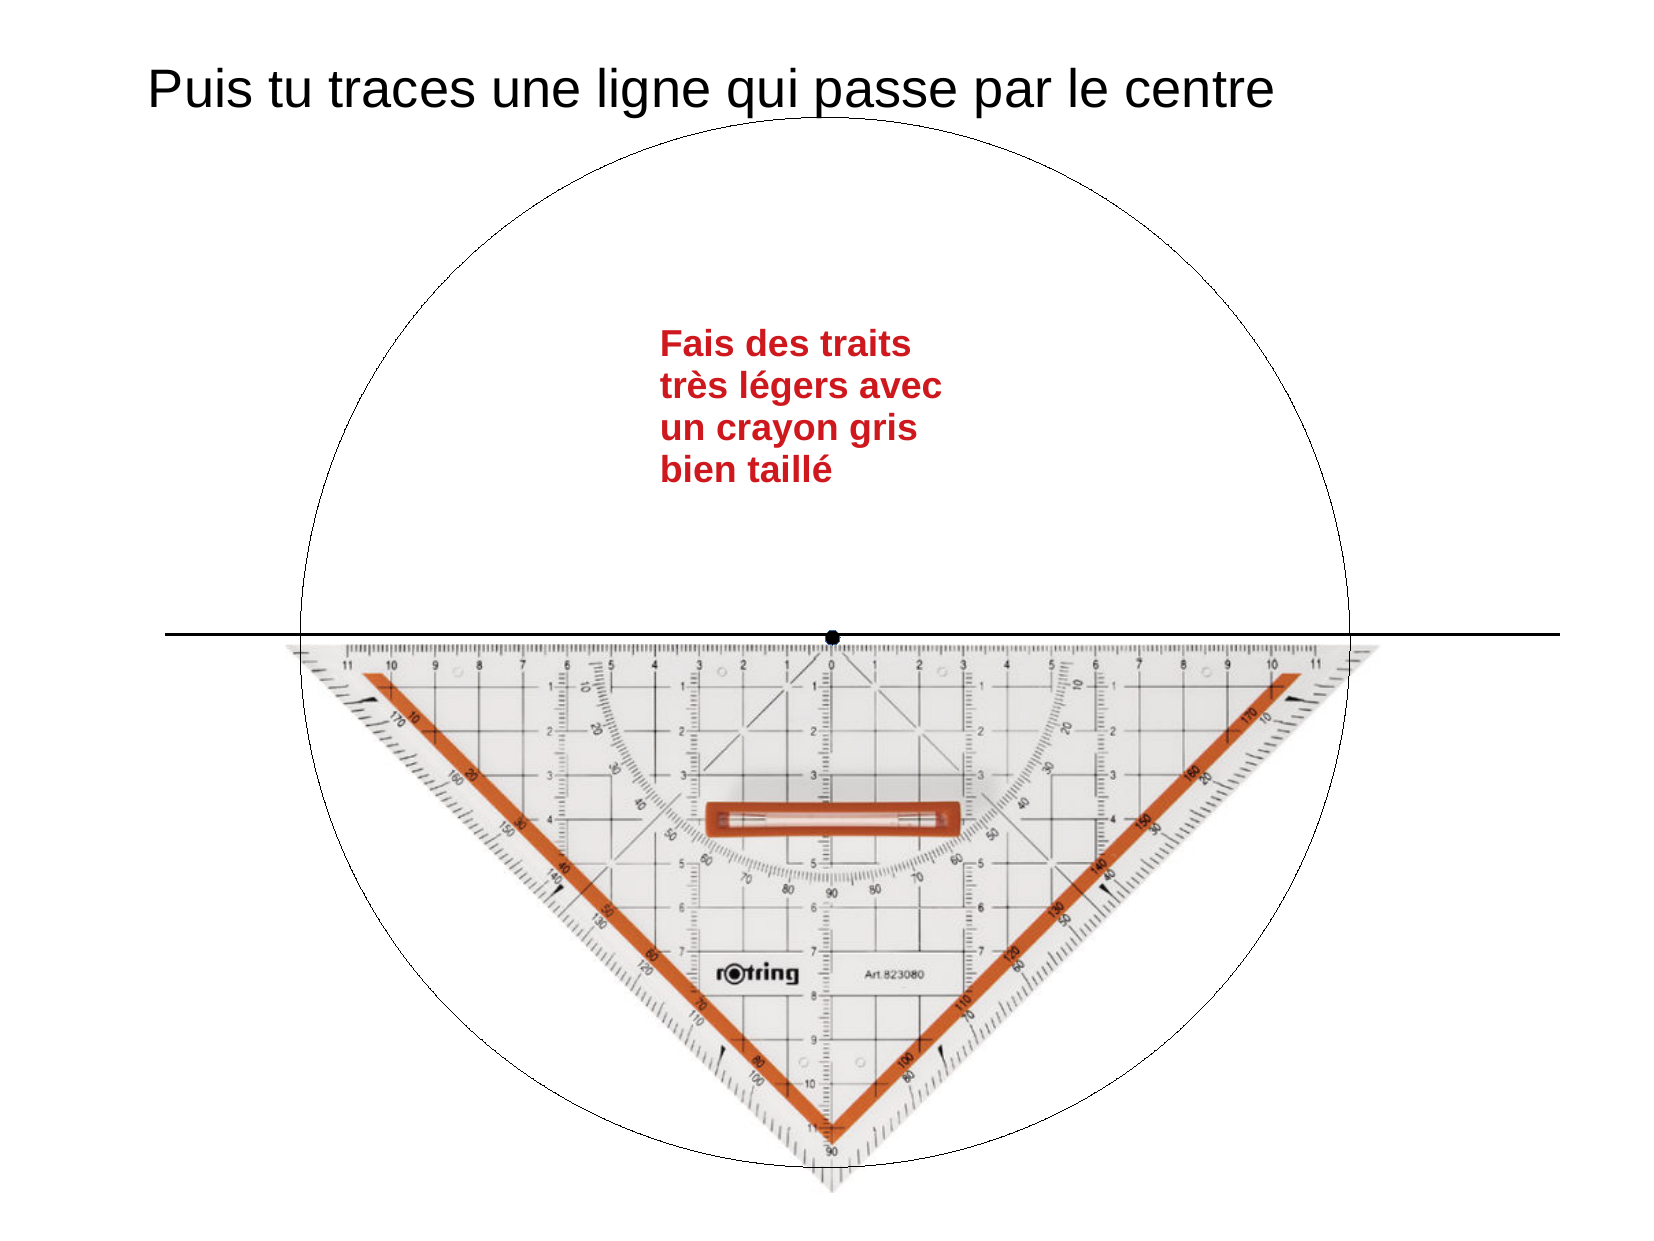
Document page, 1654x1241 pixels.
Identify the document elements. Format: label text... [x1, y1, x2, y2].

text_box [825, 636, 841, 646]
picture [285, 644, 1381, 1193]
text_box Fais des traits très légers avec un crayon gris bien taillé [645, 315, 1006, 498]
title Puis tu traces une ligne qui passe par le centre [90, 30, 1336, 148]
